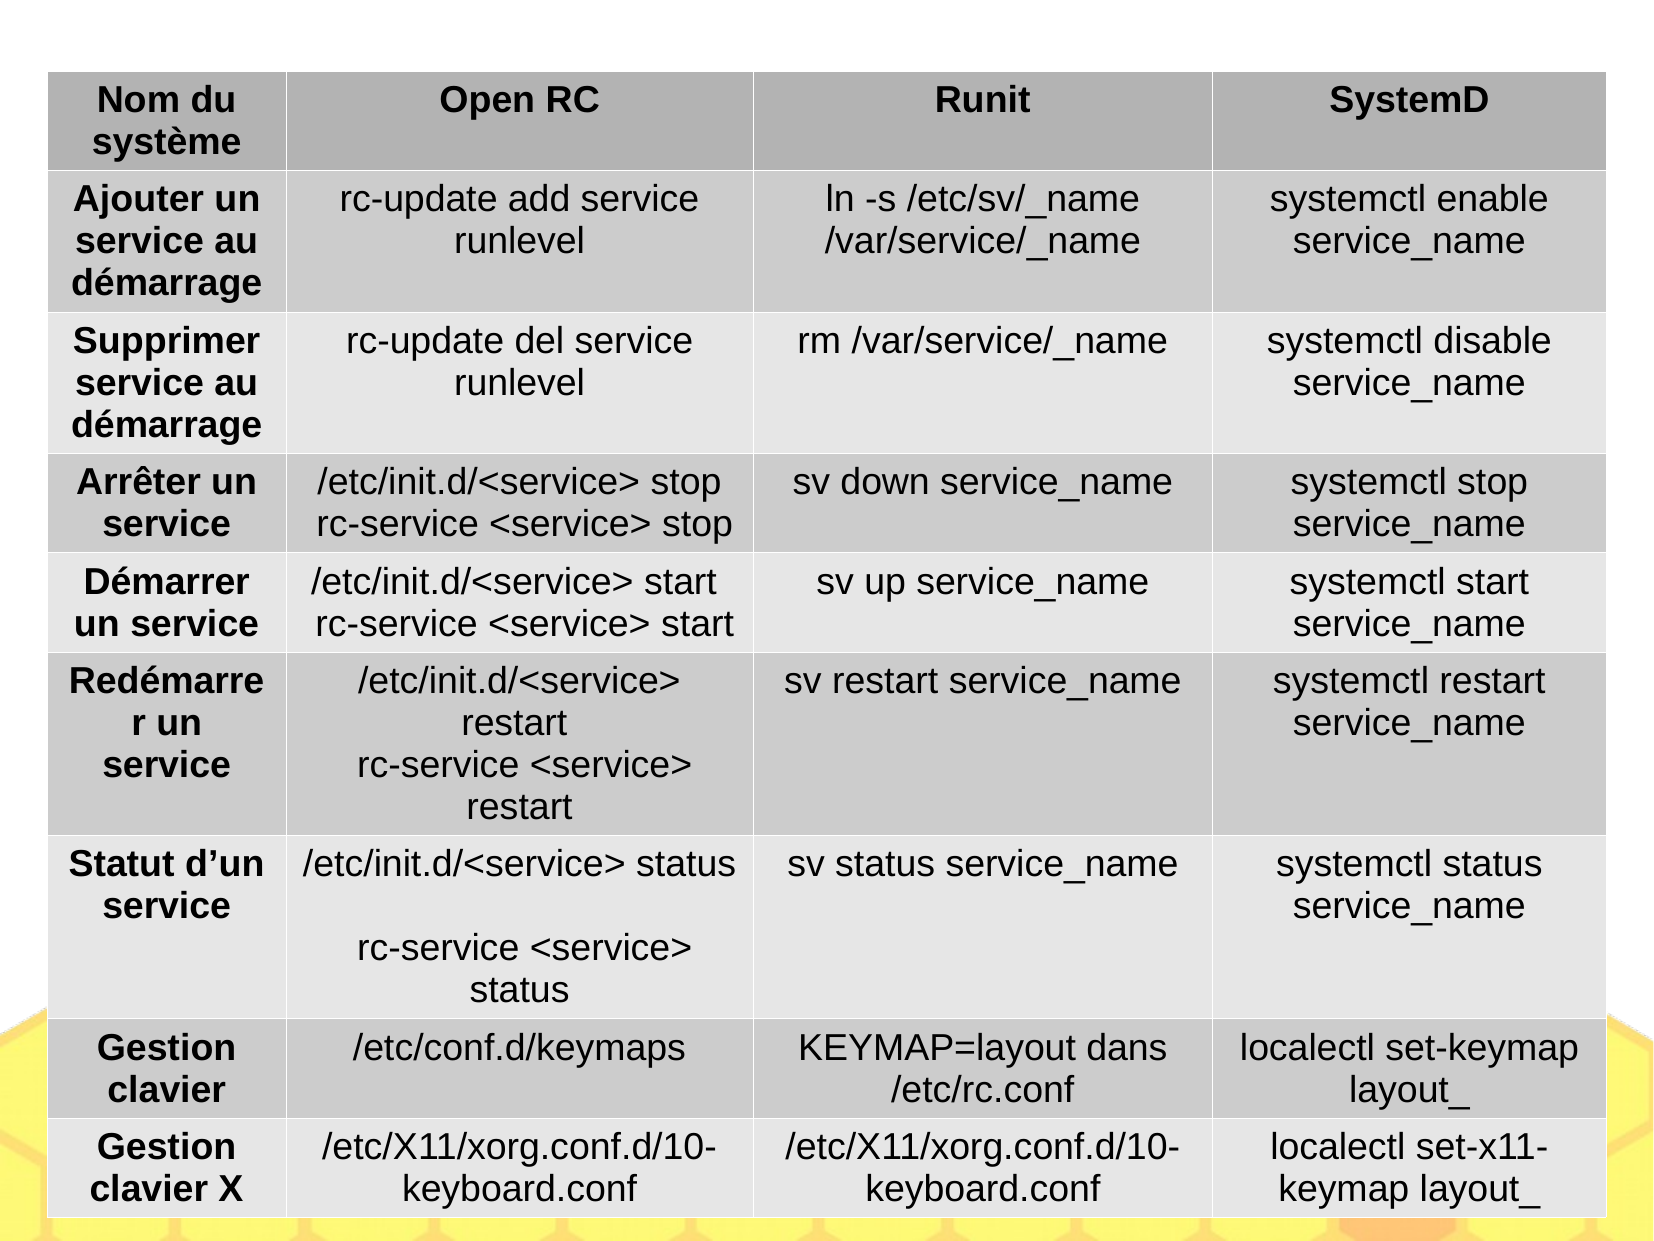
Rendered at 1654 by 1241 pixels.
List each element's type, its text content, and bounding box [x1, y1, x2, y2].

table_cell KEYMAP=layout dans /etc/rc.conf [754, 1019, 1212, 1118]
table_cell ln -s /etc/sv/_name /var/service/_name [754, 171, 1212, 312]
table_cell Arrêter un service [48, 454, 286, 552]
table_cell /etc/X11/xorg.conf.d/10-keyboard.conf [754, 1119, 1212, 1217]
table_cell systemctl disable service_name [1213, 313, 1606, 453]
table_cell Gestion clavier X [48, 1119, 286, 1217]
picture [0, 1001, 1654, 1241]
table_cell localectl set-keymap layout_ [1213, 1019, 1606, 1118]
table_cell sv up service_name [754, 553, 1212, 652]
table_cell localectl set-x11-keymap layout_ [1213, 1119, 1606, 1217]
table_cell rc-update add service runlevel [287, 171, 753, 312]
table_cell Démarrer un service [48, 553, 286, 652]
table_cell /etc/conf.d/keymaps [287, 1019, 753, 1118]
table_cell Statut d’un service [48, 836, 286, 1018]
table_cell /etc/init.d/<service> status rc-service <service> status [287, 836, 753, 1018]
table_header Nom du système [48, 72, 286, 170]
table_cell systemctl enable service_name [1213, 171, 1606, 312]
table_cell sv down service_name [754, 454, 1212, 552]
table_cell sv status service_name [754, 836, 1212, 1018]
table_cell Ajouter un service au démarrage [48, 171, 286, 312]
table_cell /etc/init.d/<service> start rc-service <service> start [287, 553, 753, 652]
table_cell sv restart service_name [754, 653, 1212, 835]
table_cell Redémarrer un service [48, 653, 286, 835]
table_cell systemctl status service_name [1213, 836, 1606, 1018]
table_cell systemctl stop service_name [1213, 454, 1606, 552]
table_header SystemD [1213, 72, 1606, 170]
table_cell rm /var/service/_name [754, 313, 1212, 453]
table_header Open RC [287, 72, 753, 170]
table_cell rc-update del service runlevel [287, 313, 753, 453]
table_cell /etc/X11/xorg.conf.d/10-keyboard.conf [287, 1119, 753, 1217]
table_cell /etc/init.d/<service> stop rc-service <service> stop [287, 454, 753, 552]
table_cell systemctl restart service_name [1213, 653, 1606, 835]
table_cell Supprimer service au démarrage [48, 313, 286, 453]
table_cell Gestion clavier [48, 1019, 286, 1118]
table_cell systemctl start service_name [1213, 553, 1606, 652]
table_header Runit [754, 72, 1212, 170]
table_cell /etc/init.d/<service> restart rc-service <service> restart [287, 653, 753, 835]
